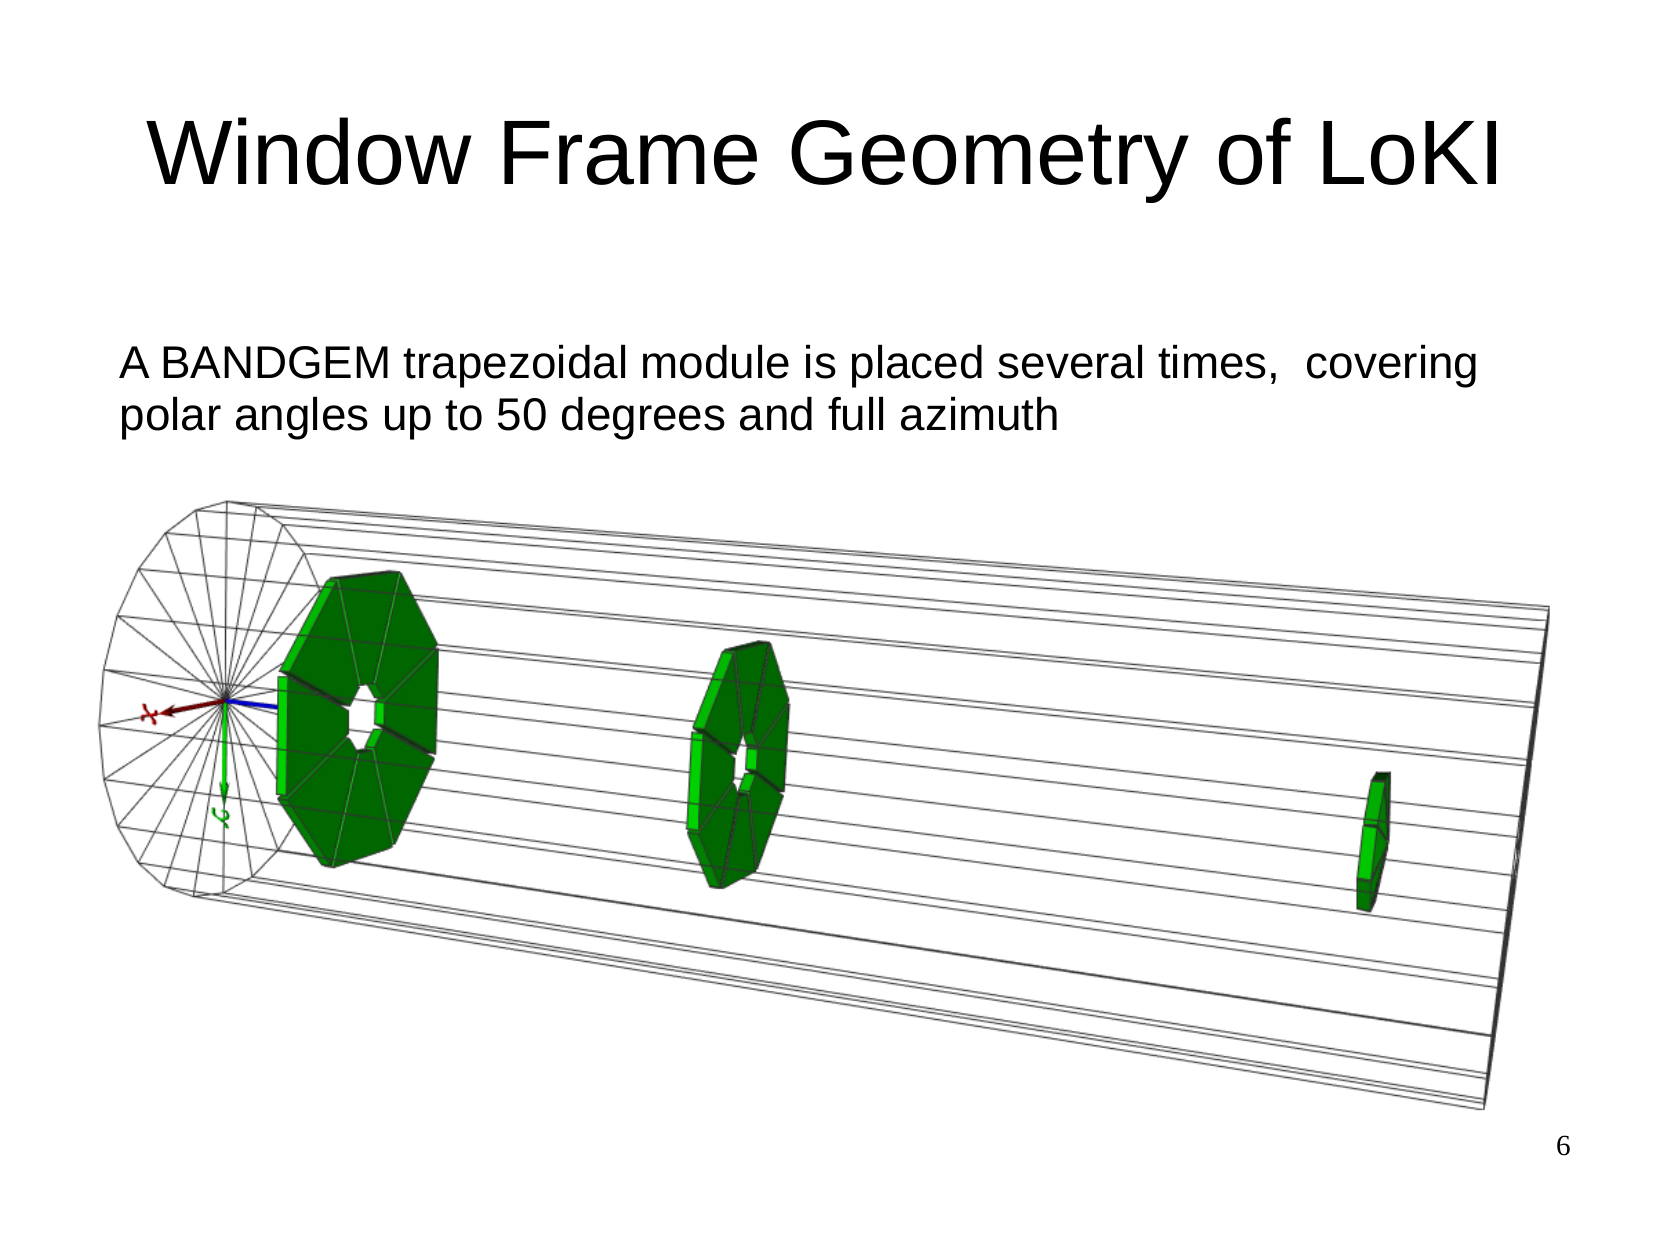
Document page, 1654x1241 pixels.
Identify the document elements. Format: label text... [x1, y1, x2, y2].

picture [76, 447, 1565, 1124]
text_box A BANDGEM trapezoidal module is placed several times, covering polar angles up to 50 degrees and full azimuth [105, 330, 1526, 448]
title Window Frame Geometry of LoKI [82, 49, 1571, 257]
